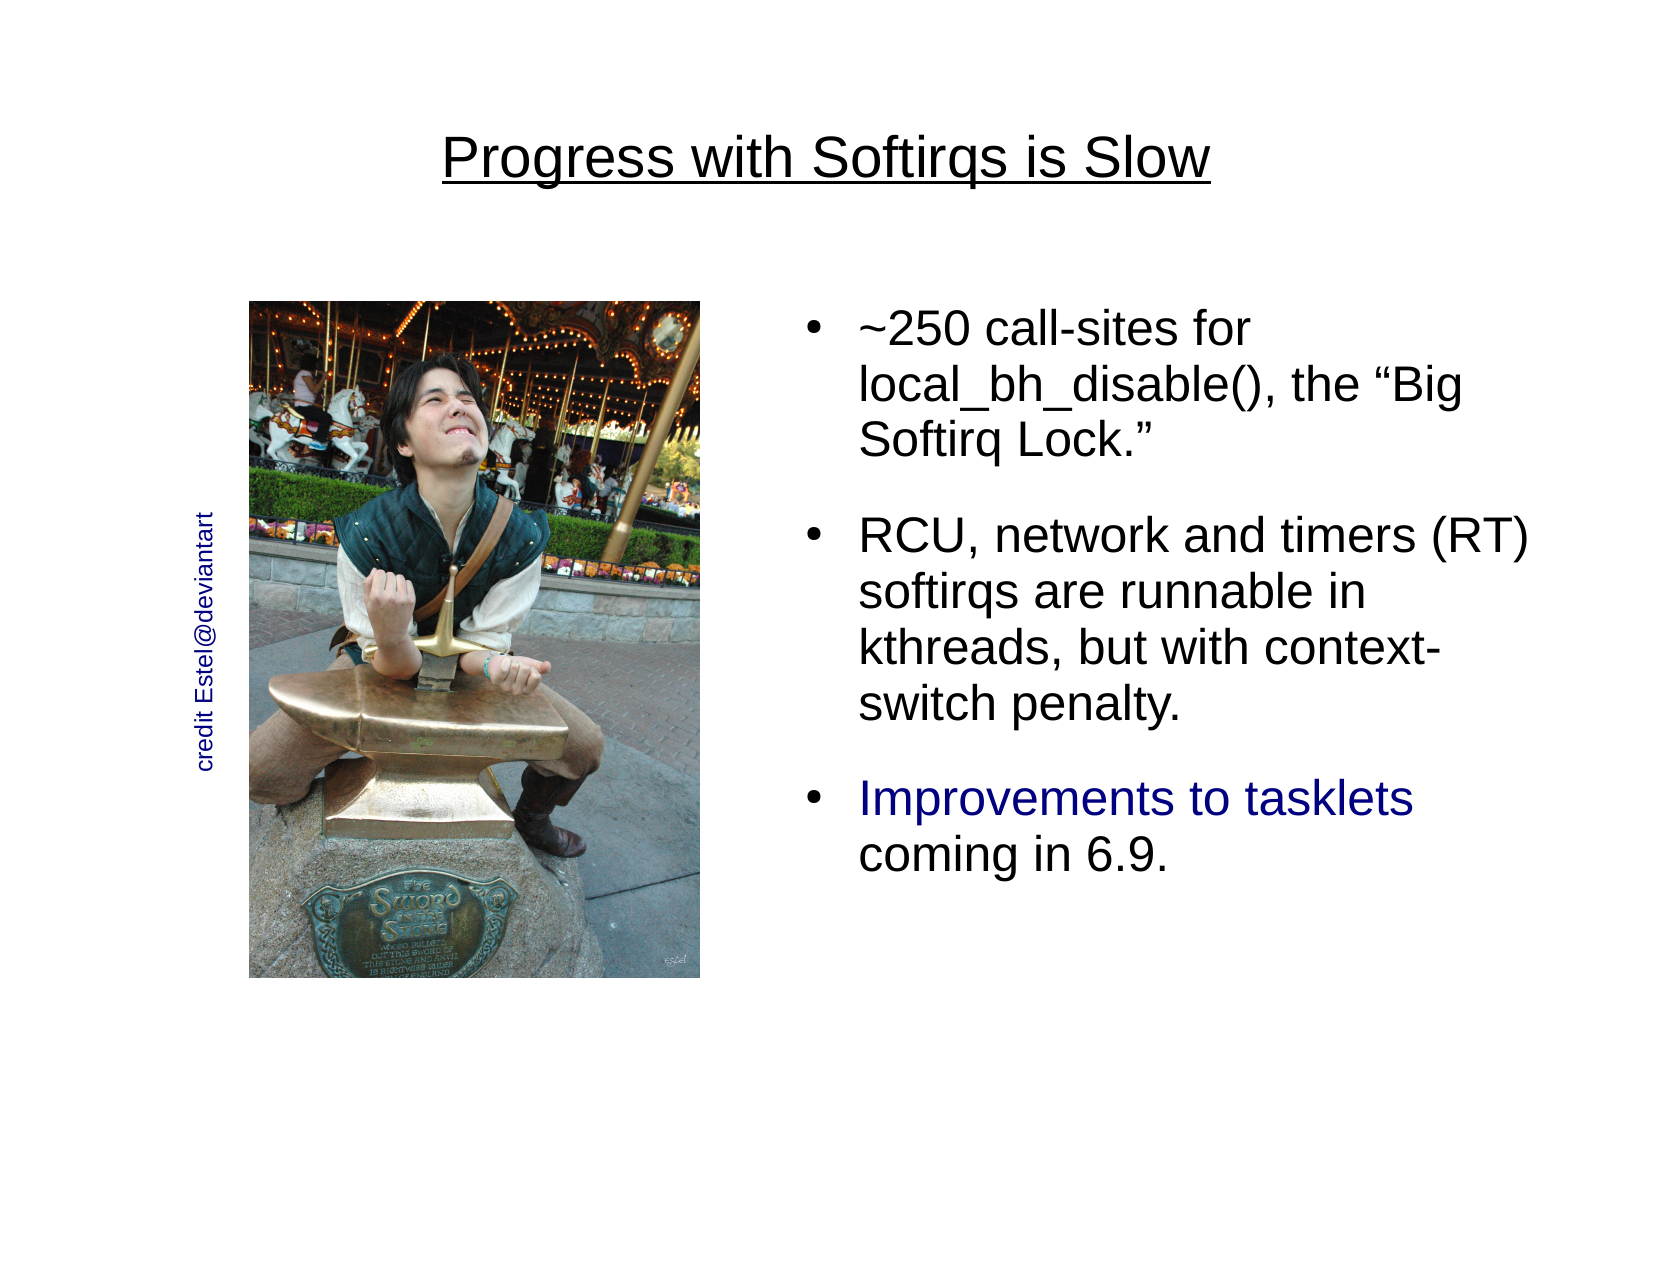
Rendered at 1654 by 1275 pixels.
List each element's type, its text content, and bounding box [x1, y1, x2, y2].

picture [249, 301, 700, 978]
list ~250 call-sites for local_bh_disable(), the “Big Softirq Lock.” RCU, network and timers (RT) softirqs are runnable in kthreads, but with context-switch penalty. Improvements to tasklets coming in 6.9. [787, 299, 1538, 1013]
text_box credit Estel@deviantart [182, 498, 226, 788]
title Progress with Softirqs is Slow [82, 50, 1571, 264]
